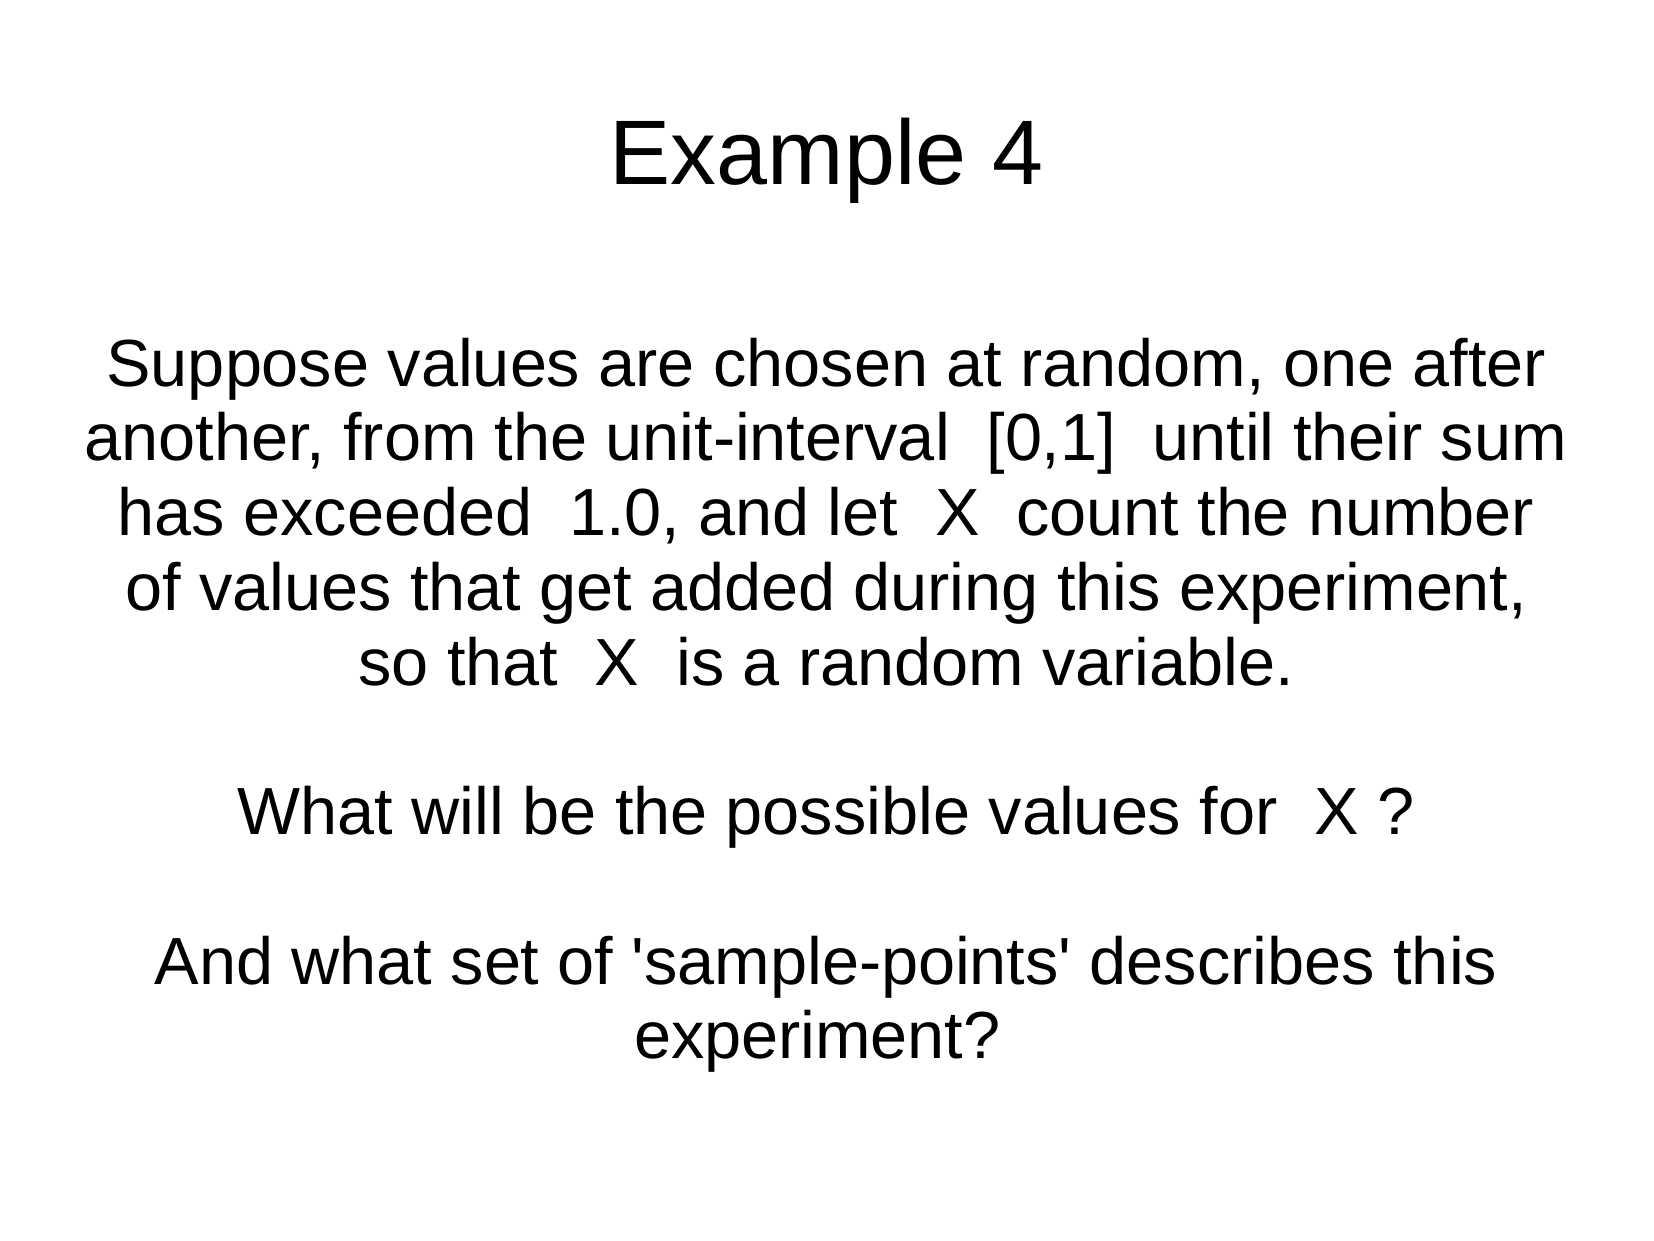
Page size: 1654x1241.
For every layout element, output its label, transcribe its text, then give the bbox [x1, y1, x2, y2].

subtitle Suppose values are chosen at random, one after another, from the unit-interval [0,1] until their sum has exceeded 1.0, and let X count the number of values that get added during this experiment, so that X is a random variable. What will be the possible values for X ? And what set of 'sample-points' describes this experiment? [82, 297, 1571, 1102]
title Example 4 [82, 56, 1571, 250]
